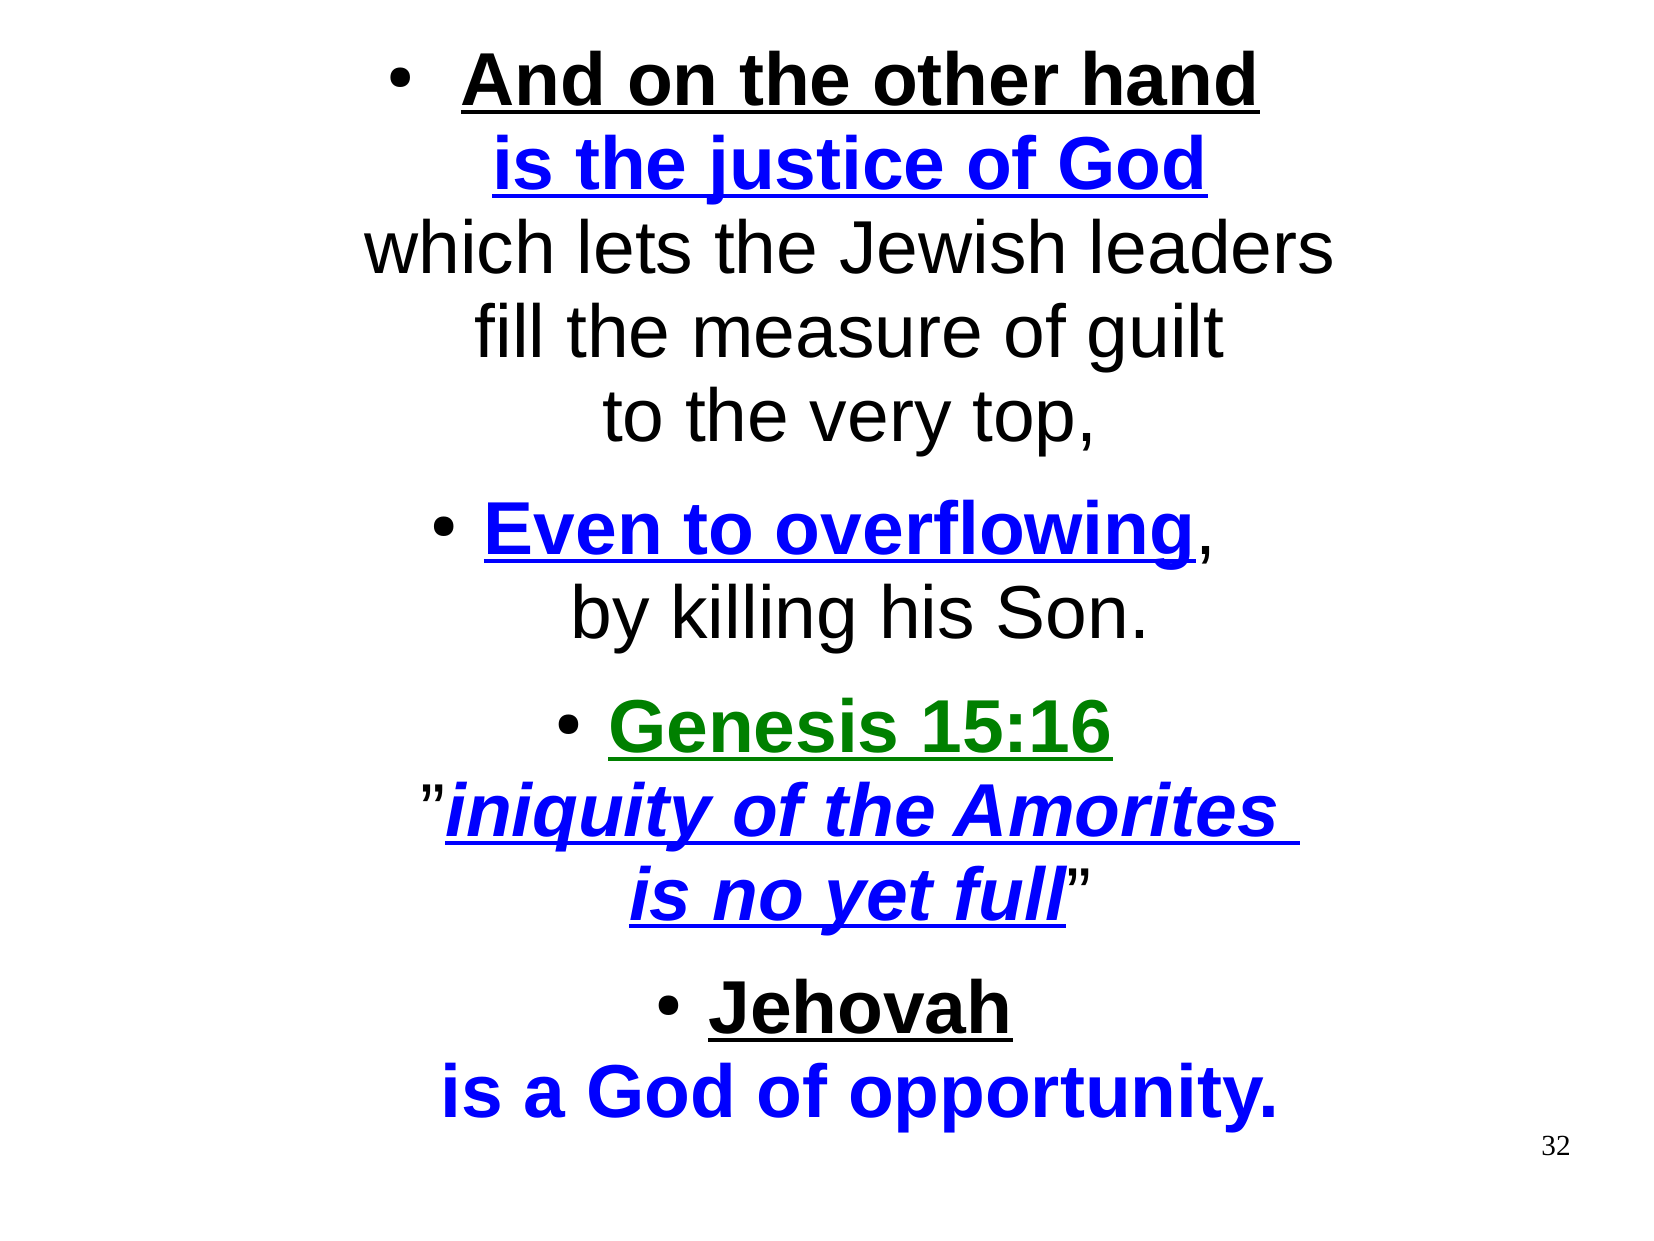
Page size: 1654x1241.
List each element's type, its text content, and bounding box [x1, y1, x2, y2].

list And on the other hand is the justice of God which lets the Jewish leaders fill the measure of guilt to the very top, Even to overflowing, by killing his Son. Genesis 15:16 ”iniquity of the Amorites is no yet full” Jehovah is a God of opportunity. [37, 37, 1613, 1201]
